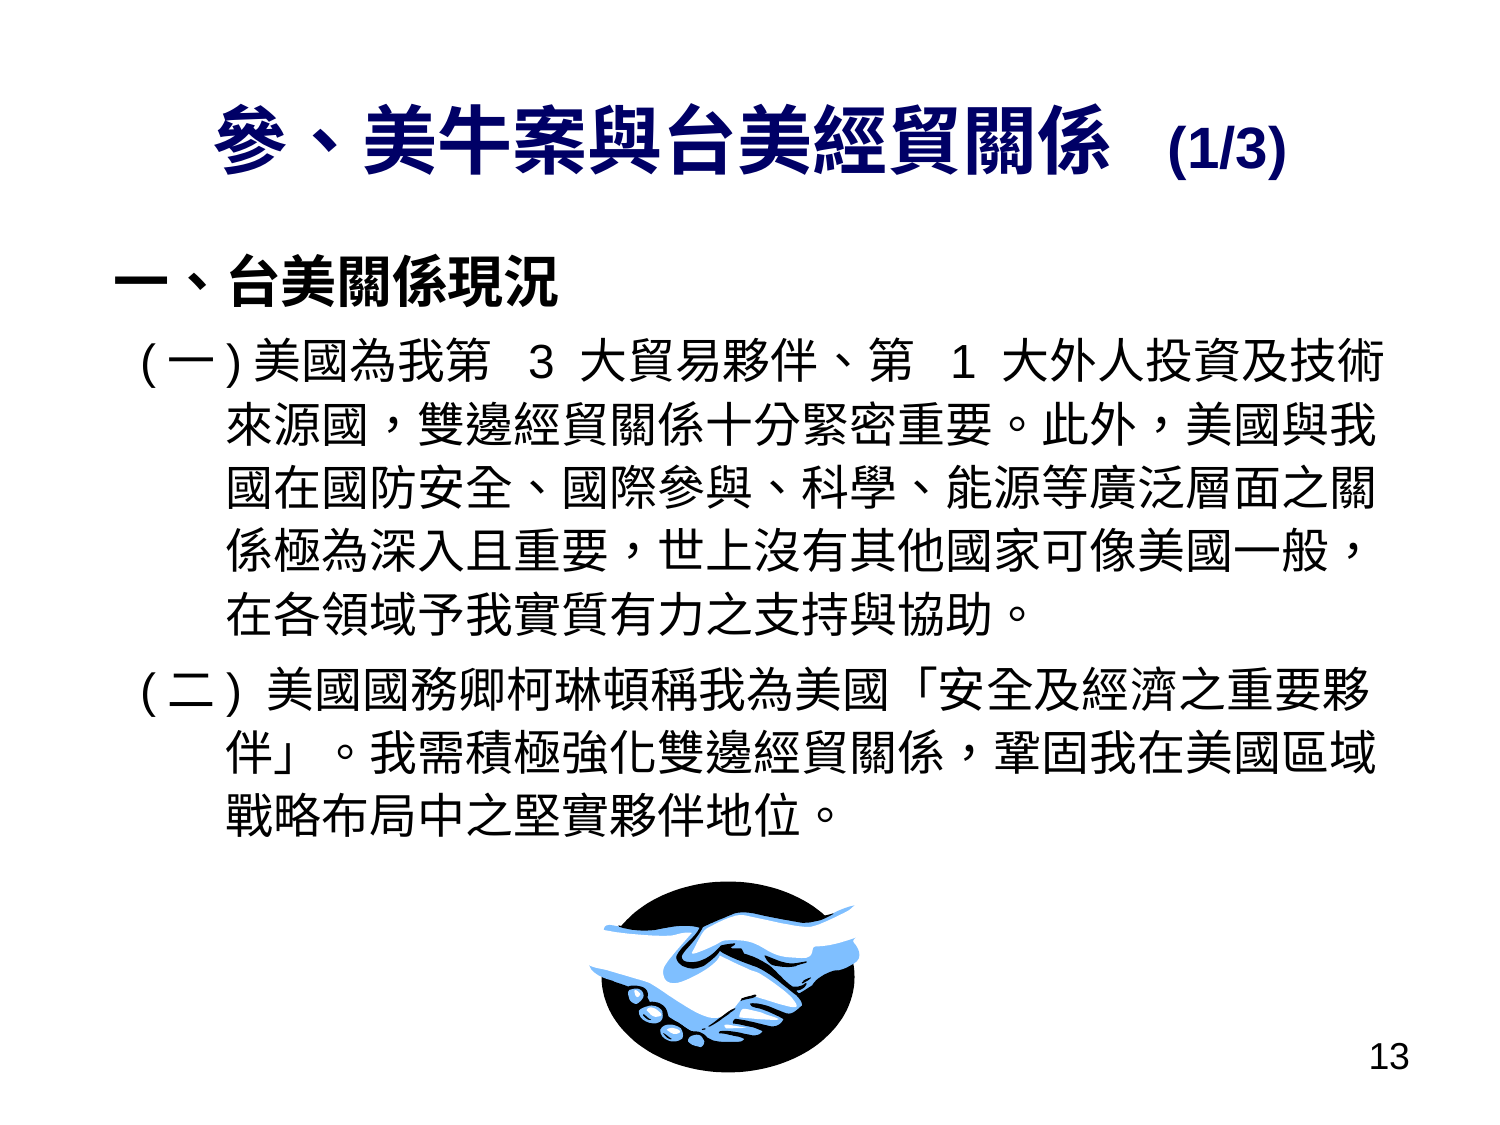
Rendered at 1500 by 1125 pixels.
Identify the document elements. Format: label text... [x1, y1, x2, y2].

title 參、美牛案與台美經貿關係 (1/3) [75, 45, 1426, 232]
picture [584, 881, 903, 1073]
list 一、台美關係現況 (一)美國為我第 3 大貿易夥伴、第 1 大外人投資及技術來源國，雙邊經貿關係十分緊密重要。此外，美國與我國在國防安全、國際參與、科學、能源等廣泛層面之關係極為深入且重要，世上沒有其他國家可像美國一般，在各領域予我實質有力之支持與協助。 (二) 美國國務卿柯琳頓稱我為美國「安全及經濟之重要夥伴」。我需積極強化雙邊經貿關係，鞏固我在美國區域戰略布局中之堅實夥伴地位。 [98, 231, 1412, 929]
